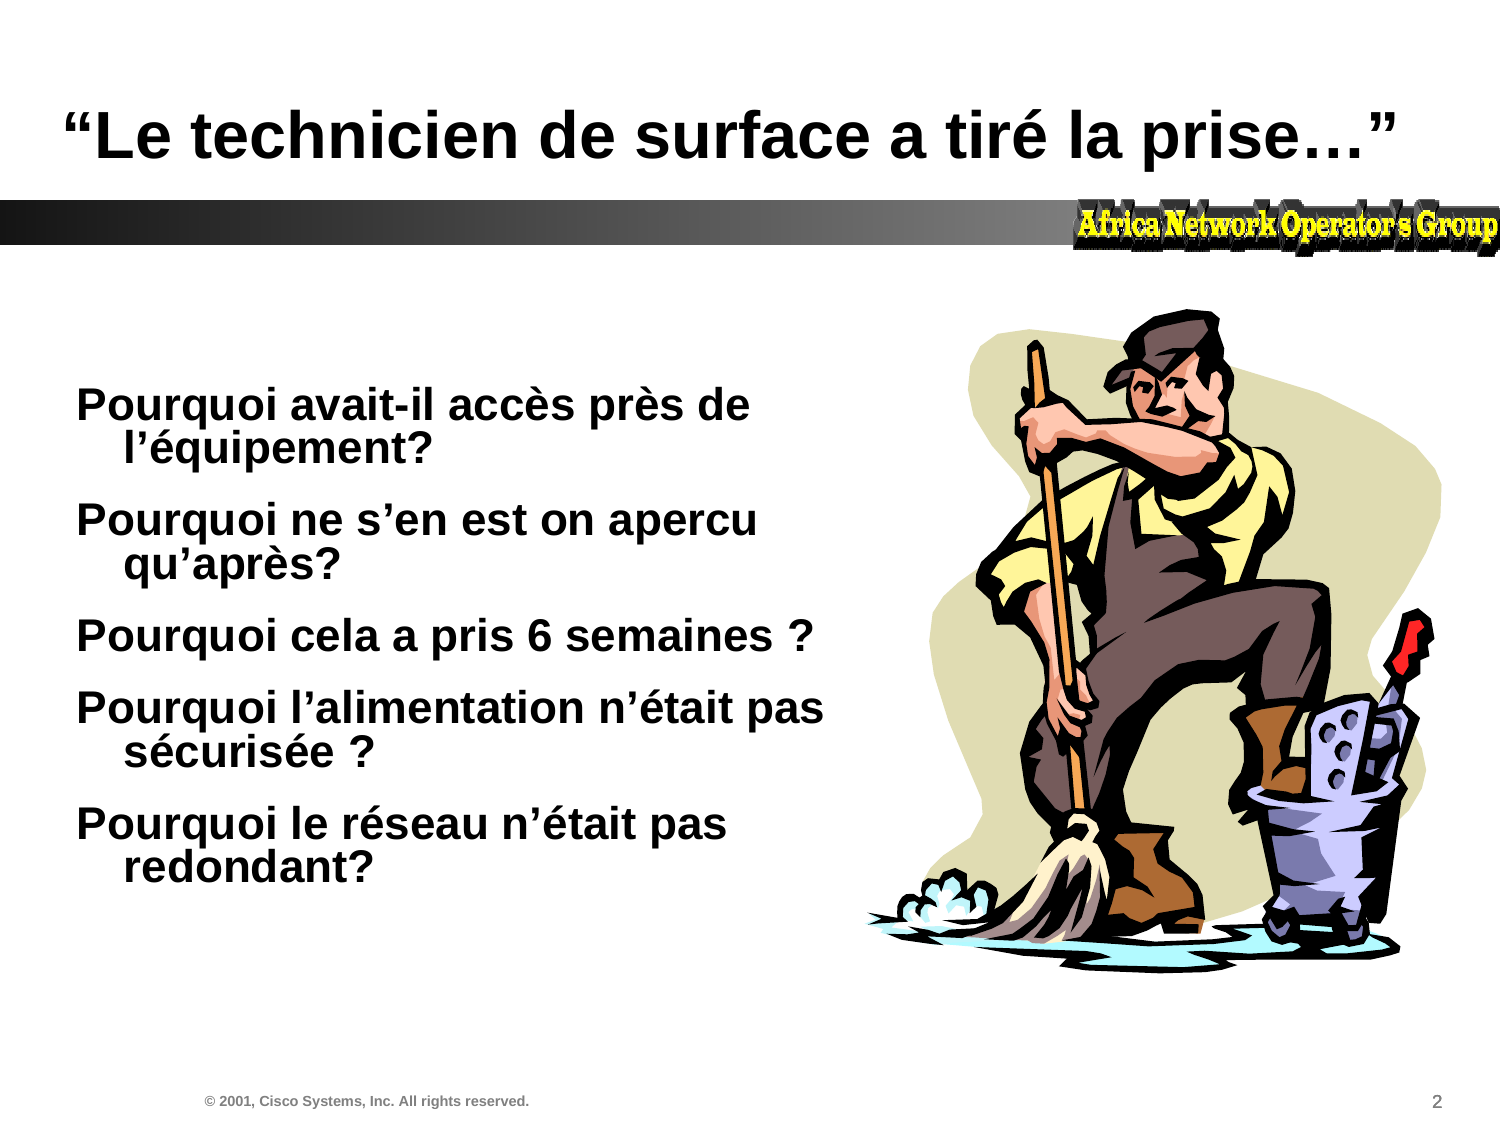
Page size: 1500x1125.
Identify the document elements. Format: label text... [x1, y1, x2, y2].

picture [864, 304, 1448, 980]
picture [1070, 180, 1500, 275]
title “Le technicien de surface a tiré la prise…” [47, 41, 1441, 180]
list Pourquoi avait-il accès près de l’équipement? Pourquoi ne s’en est on apercu qu’après? Pourquoi cela a pris 6 semaines ? Pourquoi l’alimentation n’était pas sécurisée ? Pourquoi le réseau n’était pas redondant? [60, 345, 937, 932]
